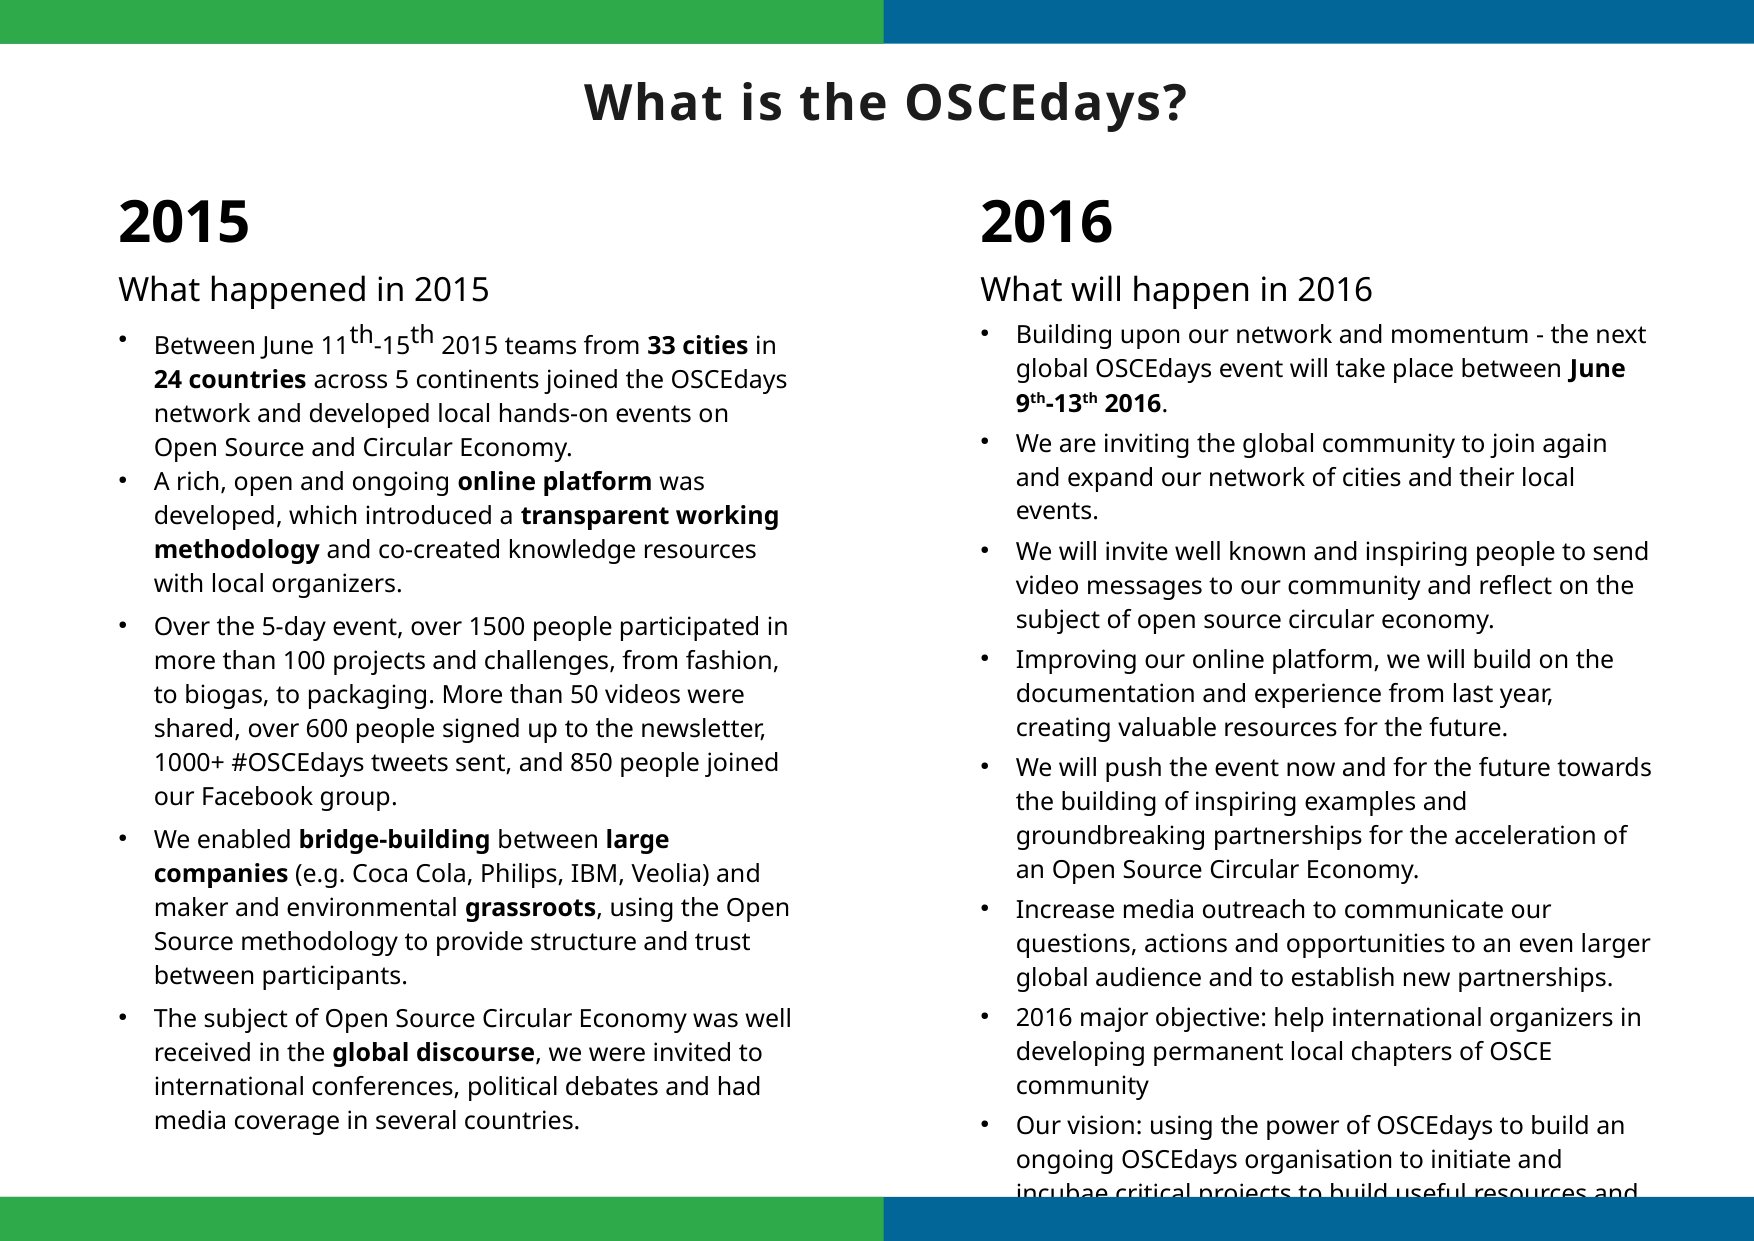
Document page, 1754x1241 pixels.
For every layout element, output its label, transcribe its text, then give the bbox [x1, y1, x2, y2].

text_box 2016 What will happen in 2016 Building upon our network and momentum - the next global OSCEdays event will take place between June 9th-13th 2016. We are inviting the global community to join again and expand our network of cities and their local events. We will invite well known and inspiring people to send video messages to our community and reflect on the subject of open source circular economy. Improving our online platform, we will build on the documentation and experience from last year, creating valuable resources for the future. We will push the event now and for the future towards the building of inspiring examples and groundbreaking partnerships for the acceleration of an Open Source Circular Economy. Increase media outreach to communicate our questions, actions and opportunities to an even larger global audience and to establish new partnerships. 2016 major objective: help international organizers in developing permanent local chapters of OSCE community Our vision: using the power of OSCEdays to build an ongoing OSCEdays organisation to initiate and incubae critical projects to build useful resources and infrastructures for our community. [965, 230, 1671, 1196]
text_box 2015 What happened in 2015 Between June 11th-15th 2015 teams from 33 cities in 24 countries across 5 continents joined the OSCEdays network and developed local hands-on events on Open Source and Circular Economy. A rich, open and ongoing online platform was developed, which introduced a transparent working methodology and co-created knowledge resources with local organizers. Over the 5-day event, over 1500 people participated in more than 100 projects and challenges, from fashion, to biogas, to packaging. More than 50 videos were shared, over 600 people signed up to the newsletter, 1000+ #OSCEdays tweets sent, and 850 people joined our Facebook group. We enabled bridge-building between large companies (e.g. Coca Cola, Philips, IBM, Veolia) and maker and environmental grassroots, using the Open Source methodology to provide structure and trust between participants. The subject of Open Source Circular Economy was well received in the global discourse, we were invited to international conferences, political debates and had media coverage in several countries. [103, 230, 809, 1196]
text_box [0, 0, 1754, 44]
text_box What is the OSCEdays? [99, 55, 1737, 230]
text_box [0, 1196, 1754, 1241]
